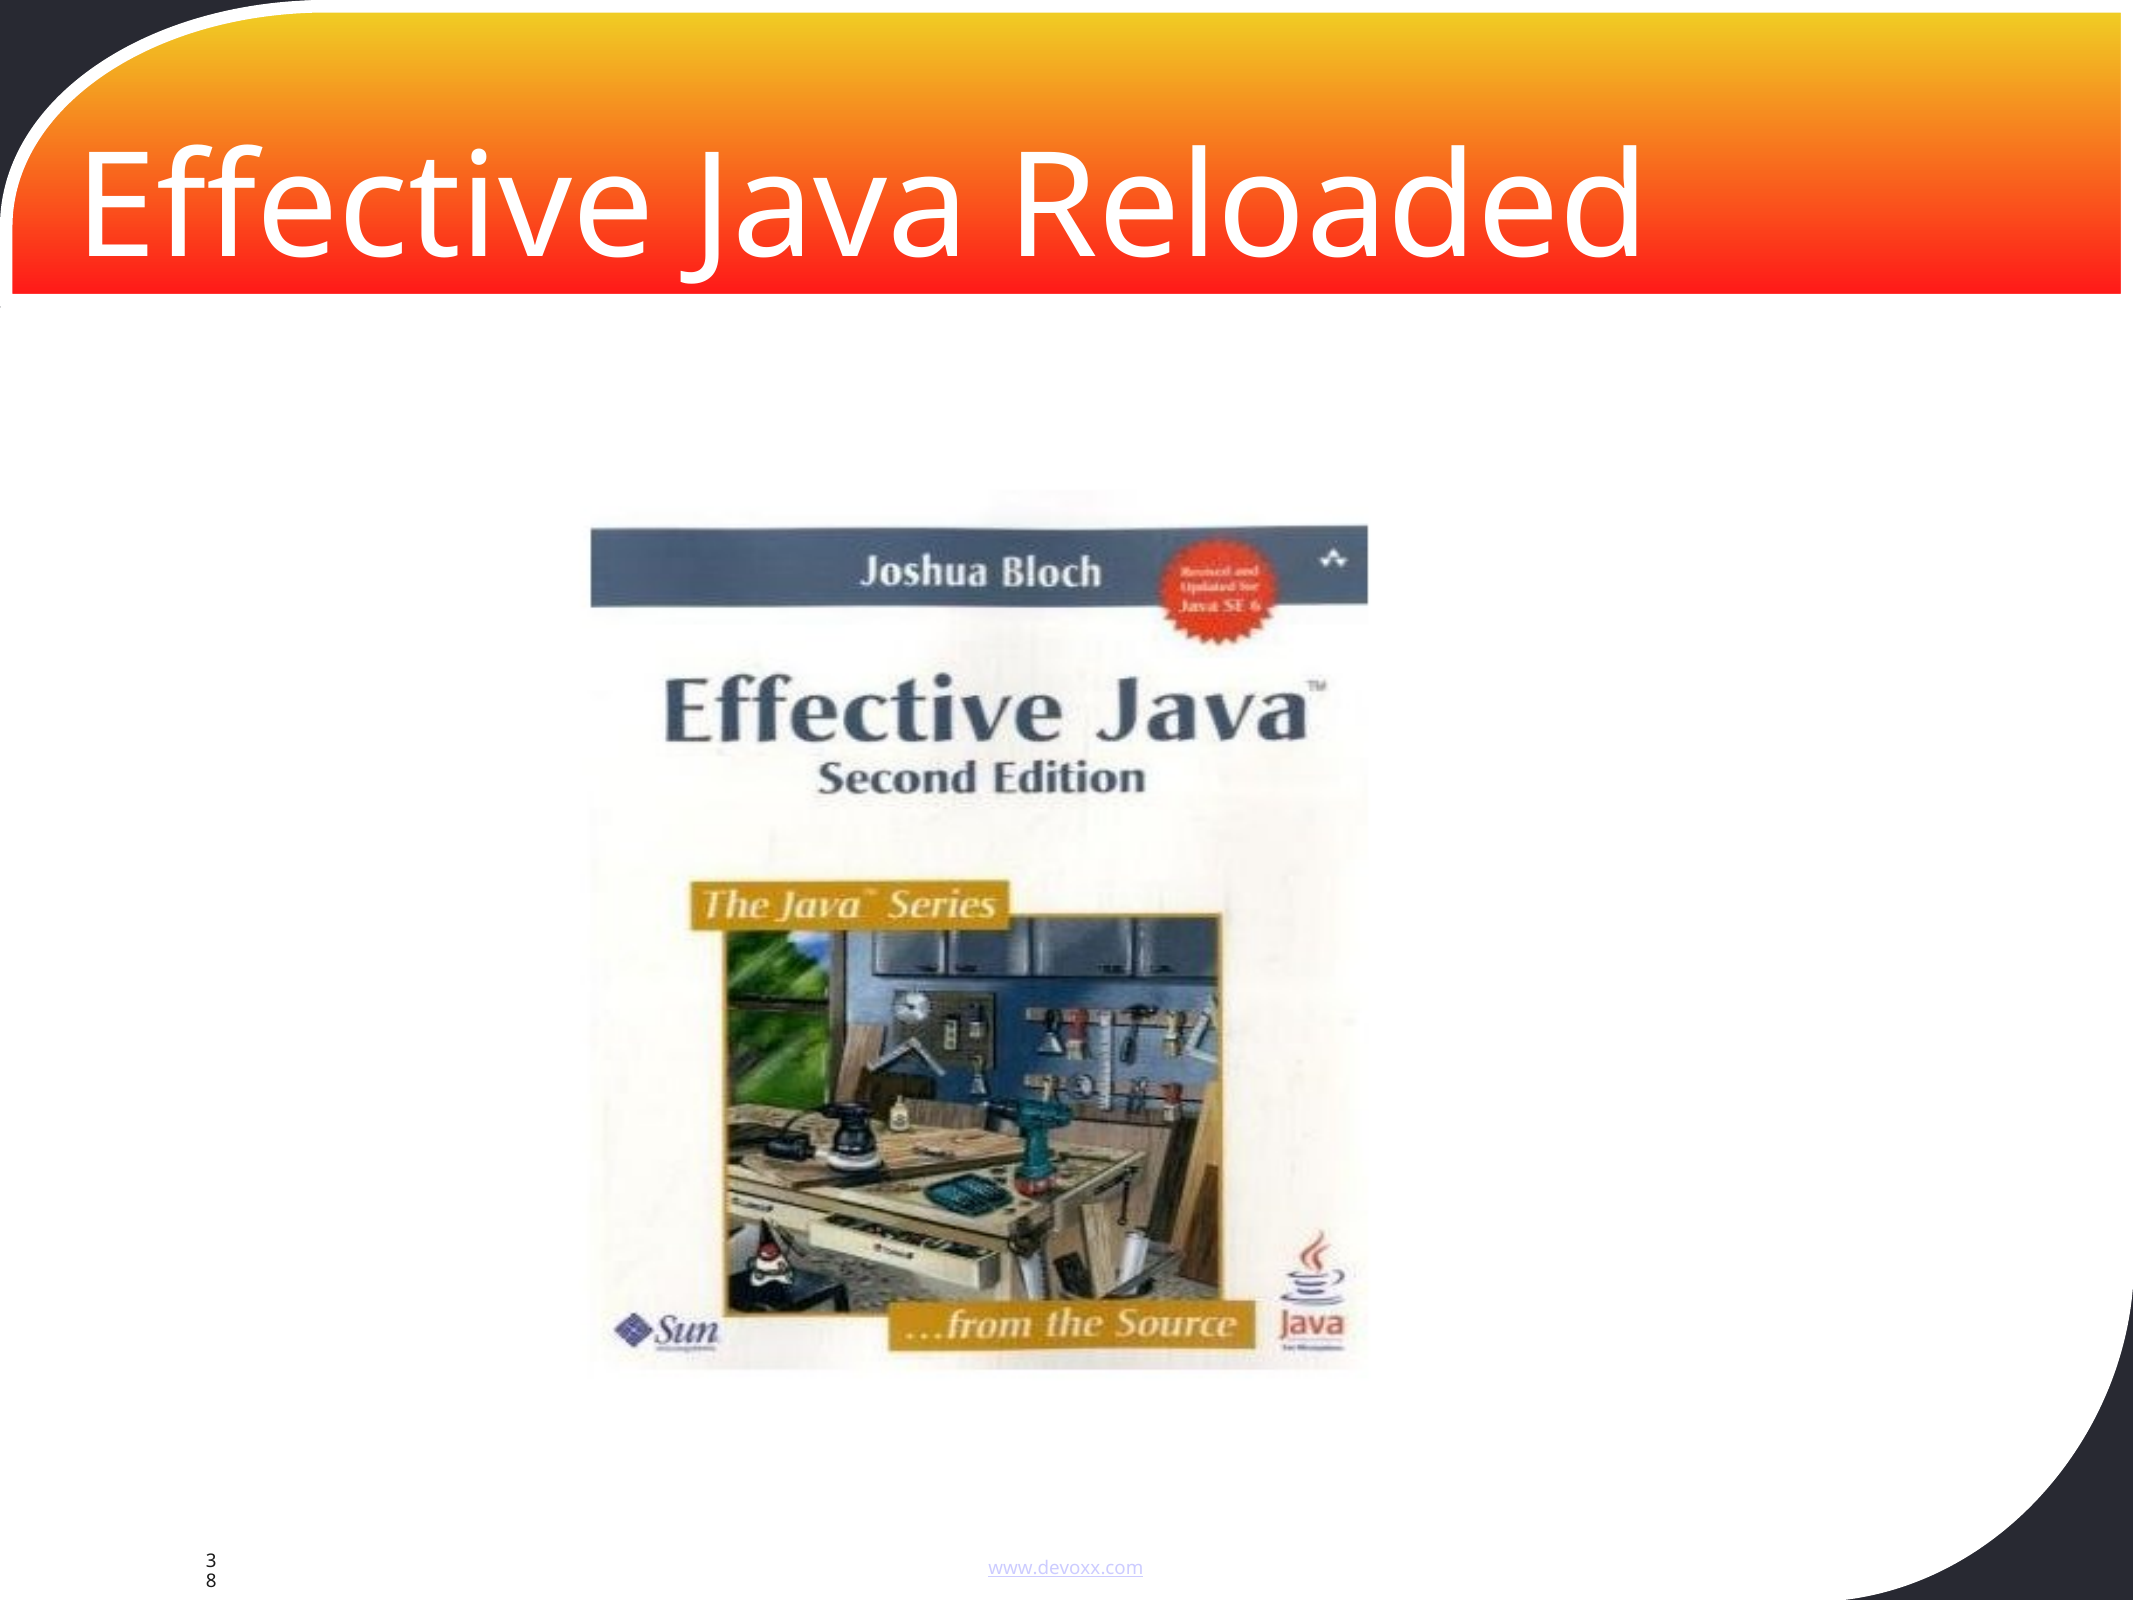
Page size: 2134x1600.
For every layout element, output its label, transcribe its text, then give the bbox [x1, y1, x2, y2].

text_box Effective Java Reloaded [75, 56, 2036, 286]
picture [395, 407, 1565, 1454]
